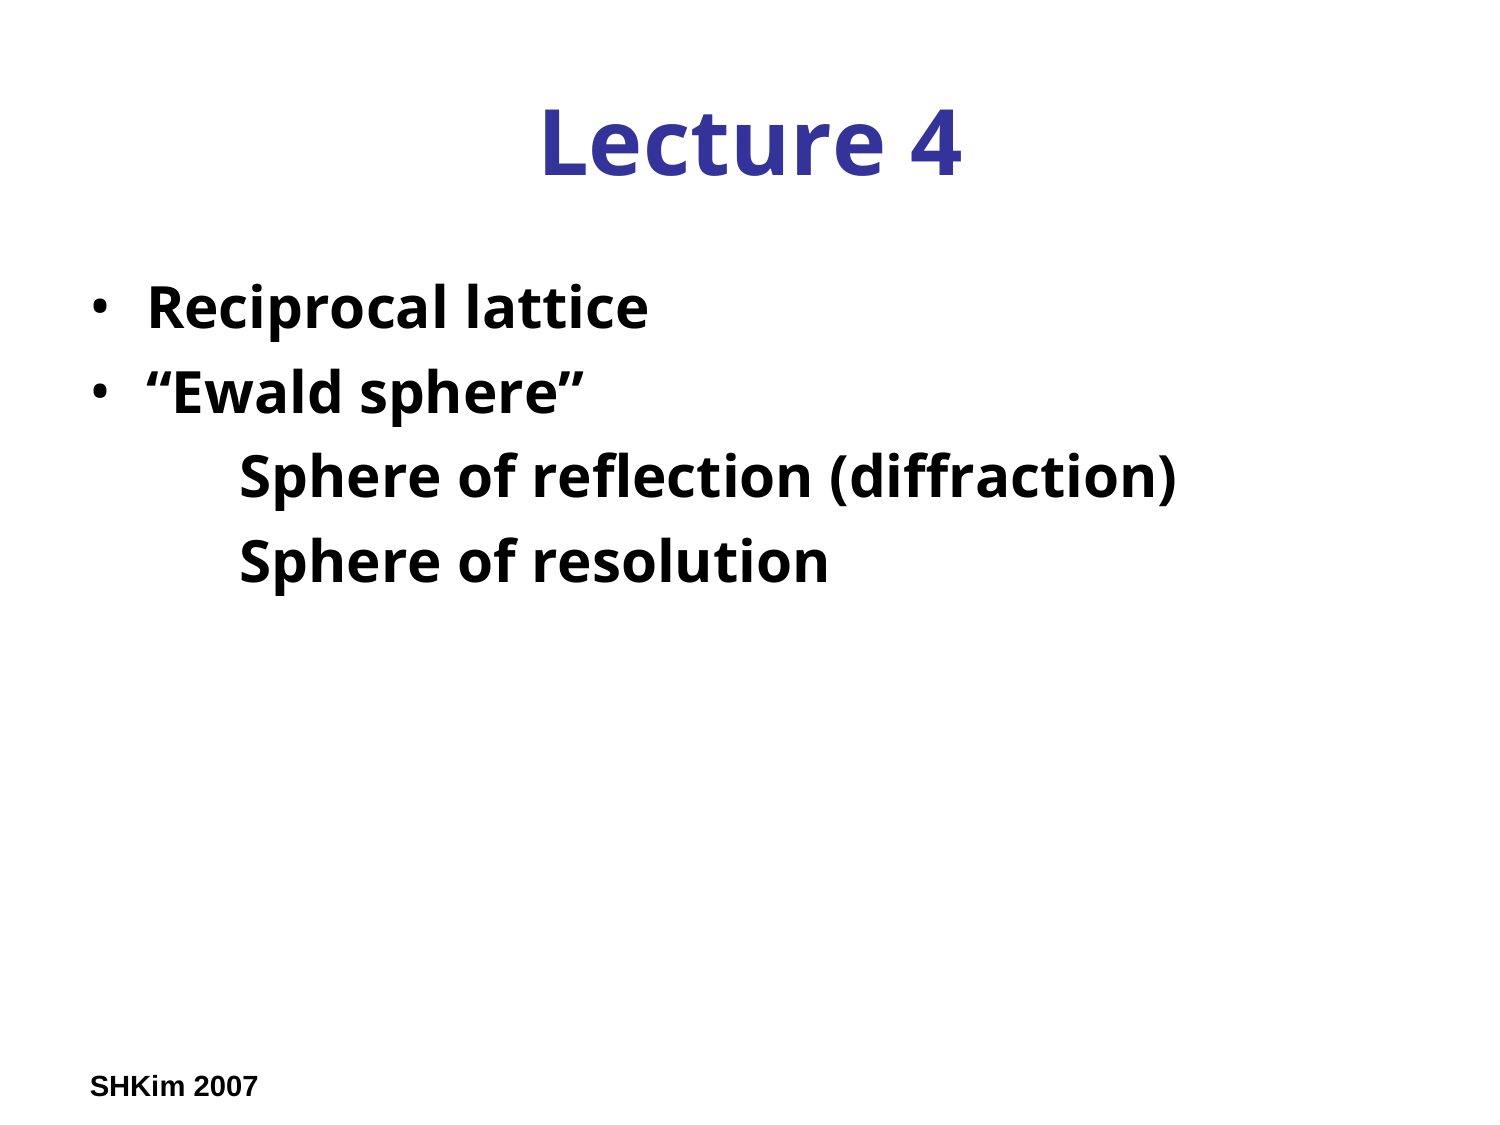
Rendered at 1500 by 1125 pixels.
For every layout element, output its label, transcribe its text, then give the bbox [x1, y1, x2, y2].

title Lecture 4 [75, 45, 1426, 233]
list Reciprocal lattice “Ewald sphere” Sphere of reflection (diffraction) Sphere of resolution [75, 262, 1426, 1006]
